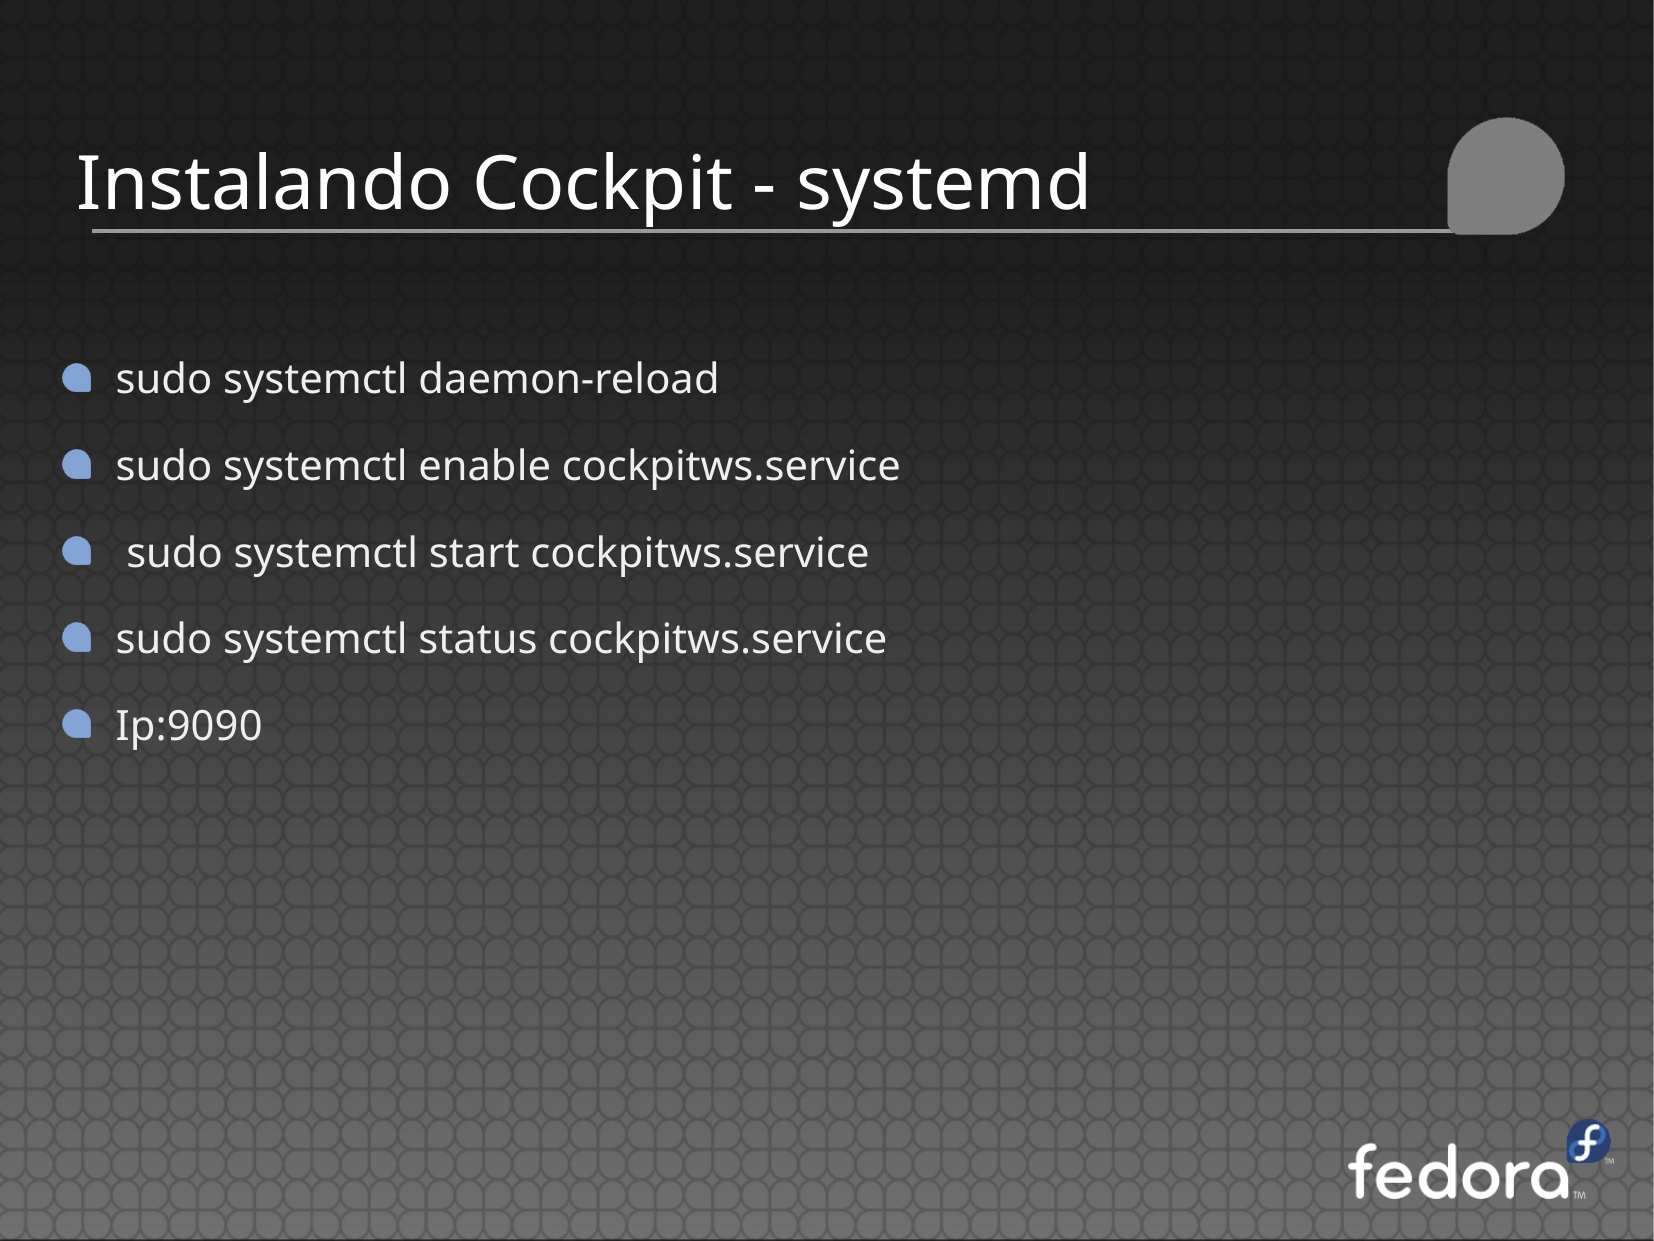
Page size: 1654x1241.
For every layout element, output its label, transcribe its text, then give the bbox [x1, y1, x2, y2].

picture [0, 0, 1654, 1241]
title Instalando Cockpit - systemd [76, 112, 1566, 249]
list sudo systemctl daemon-reload sudo systemctl enable cockpitws.service sudo systemctl start cockpitws.service sudo systemctl status cockpitws.service Ip:9090 [44, 182, 1533, 1148]
